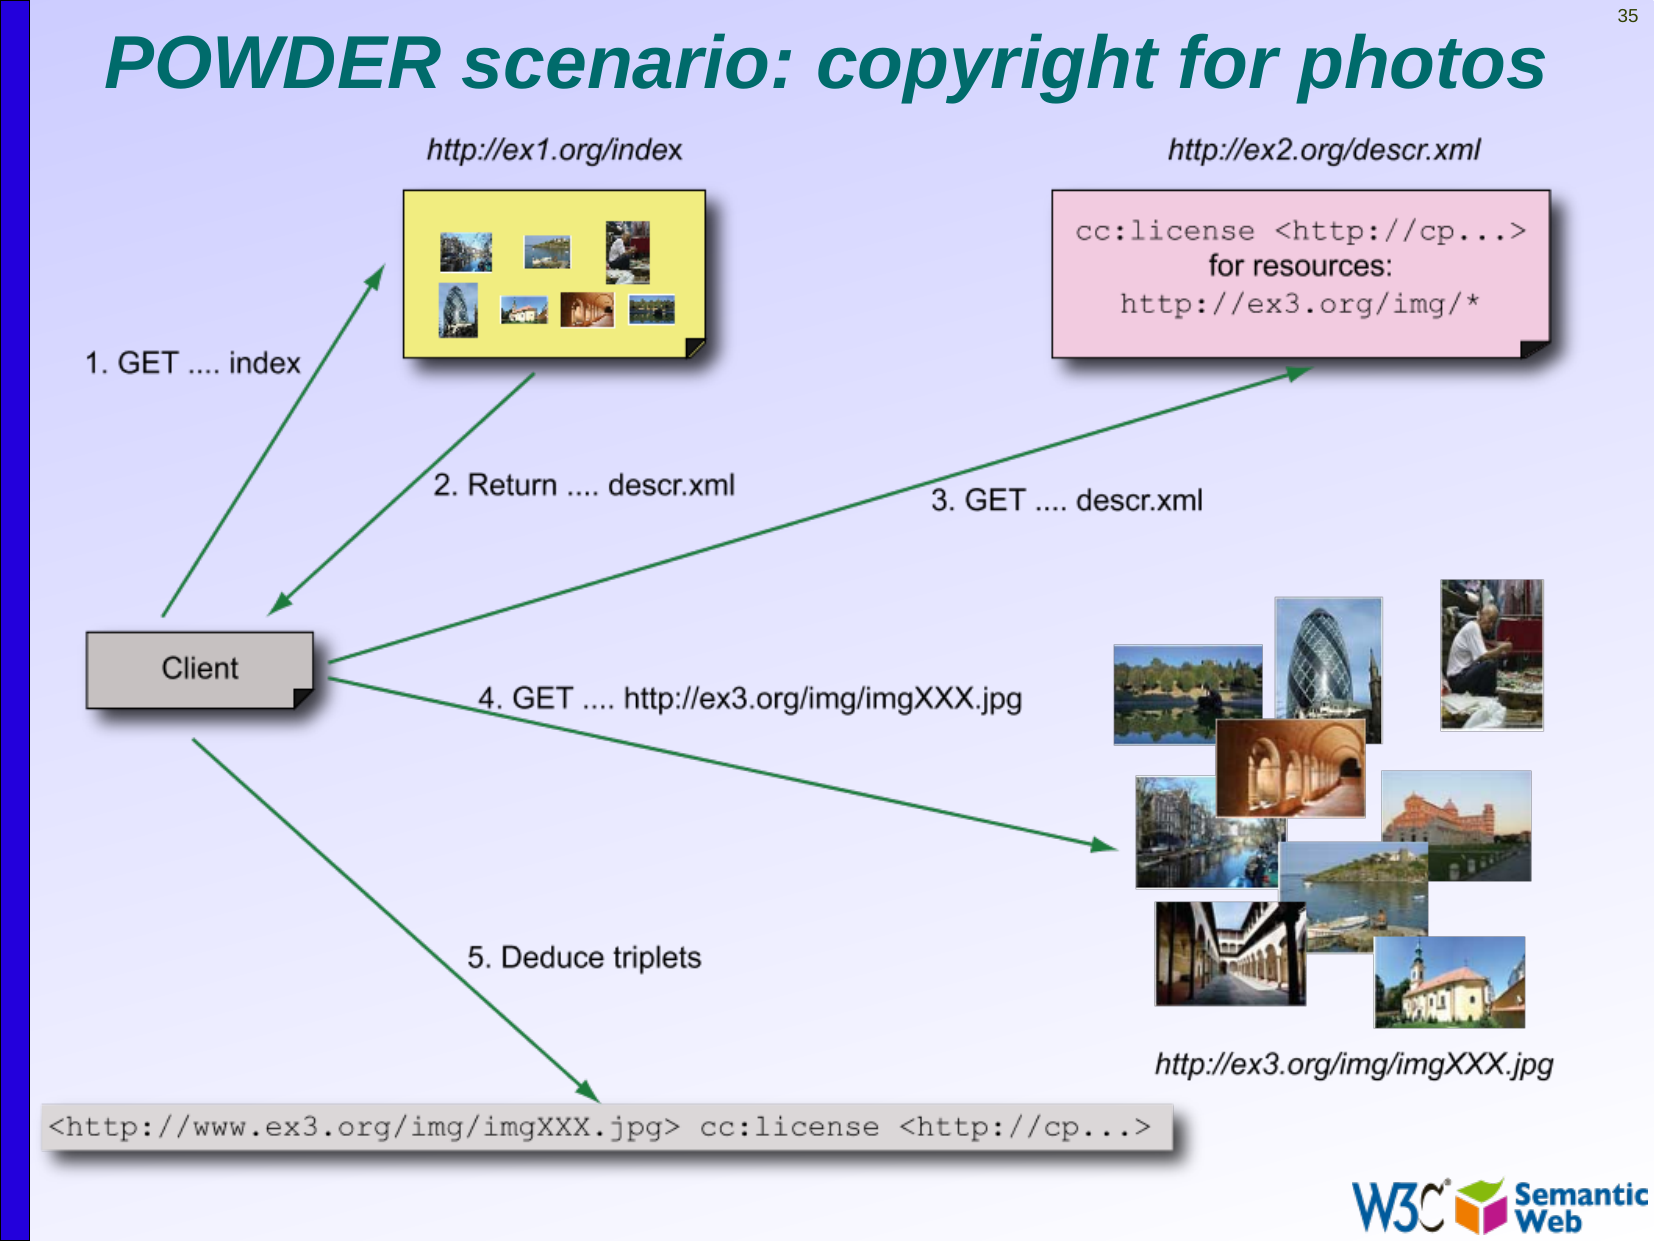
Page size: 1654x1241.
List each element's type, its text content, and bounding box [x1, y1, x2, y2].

title POWDER scenario: copyright for photos [0, 5, 1654, 125]
picture [28, 133, 1648, 1235]
